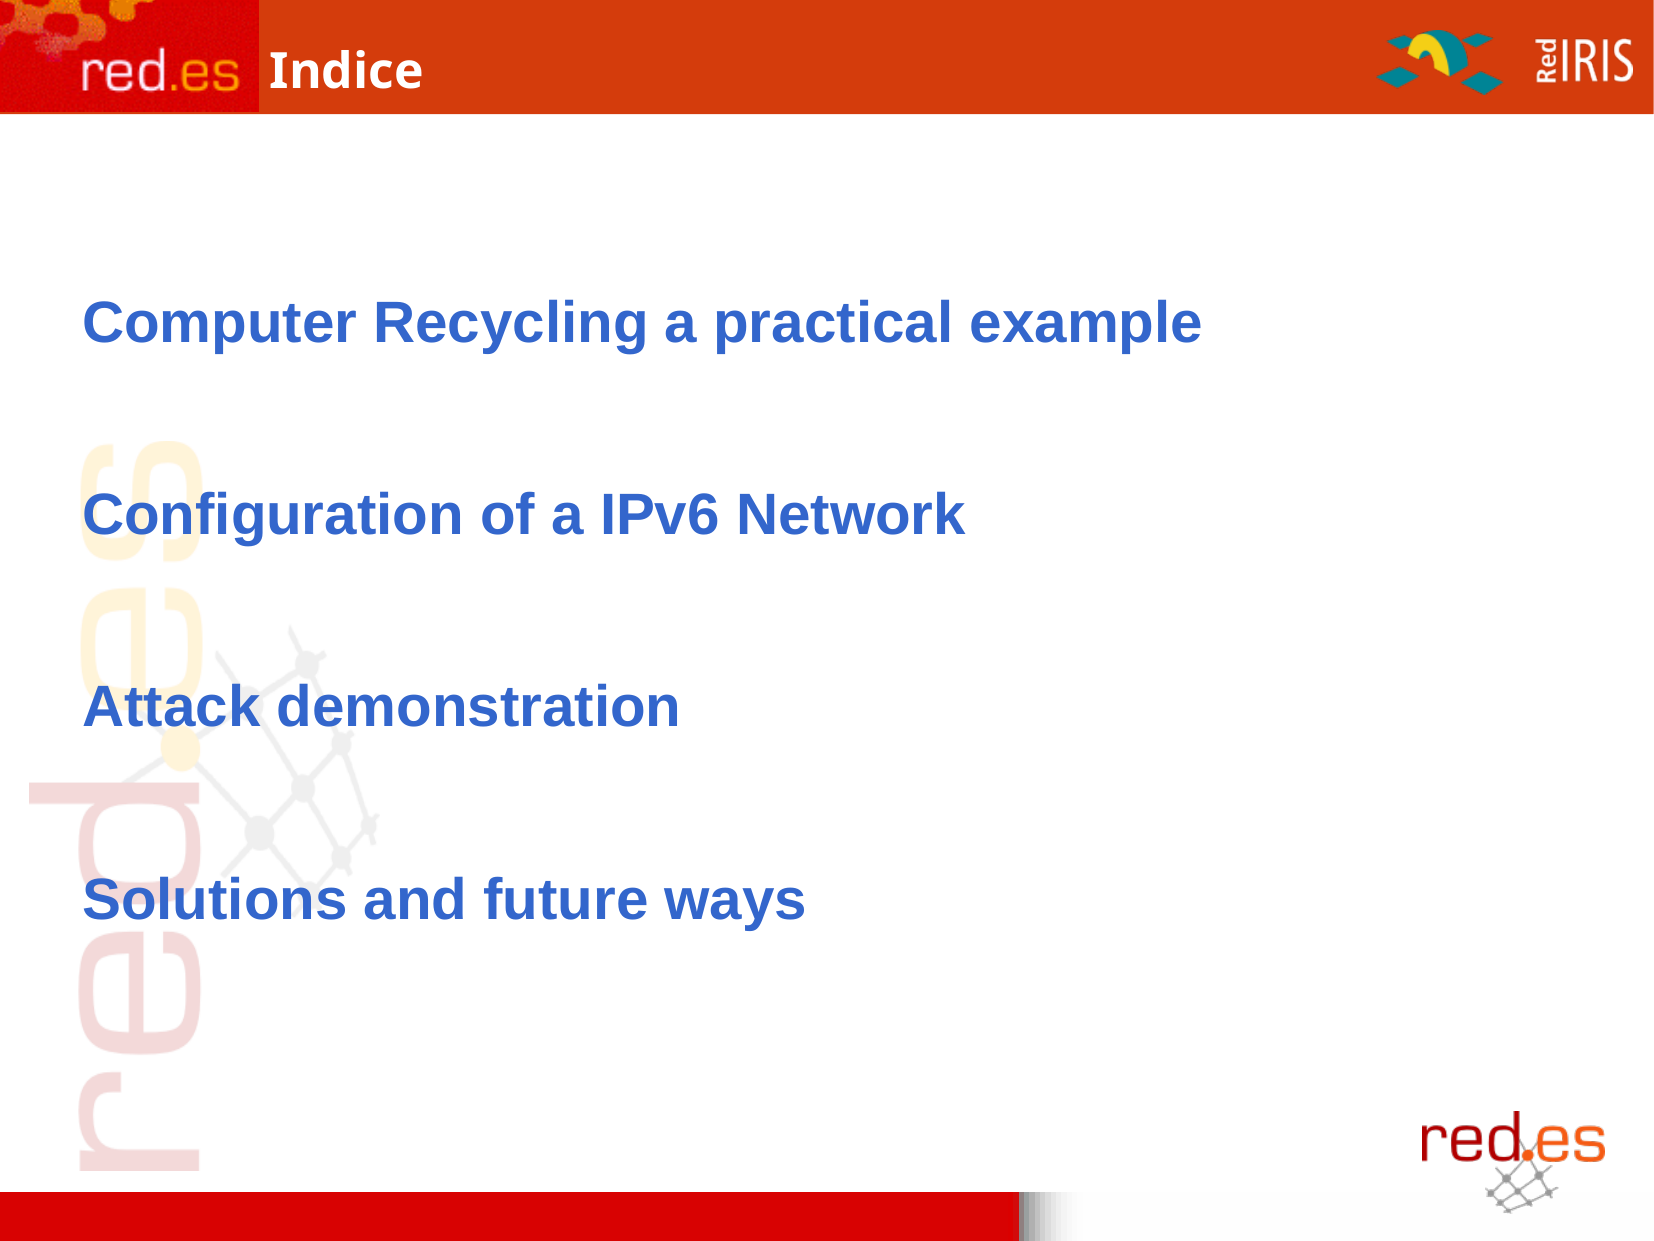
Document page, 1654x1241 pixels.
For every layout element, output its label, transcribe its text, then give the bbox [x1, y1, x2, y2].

picture [29, 441, 380, 1171]
list Computer Recycling a practical example Configuration of a IPv6 Network Attack demonstration Solutions and future ways [82, 289, 1571, 1108]
picture [1557, 30, 1633, 95]
title Indice [269, 0, 1557, 140]
picture [0, 1111, 1654, 1241]
picture [0, 0, 259, 112]
